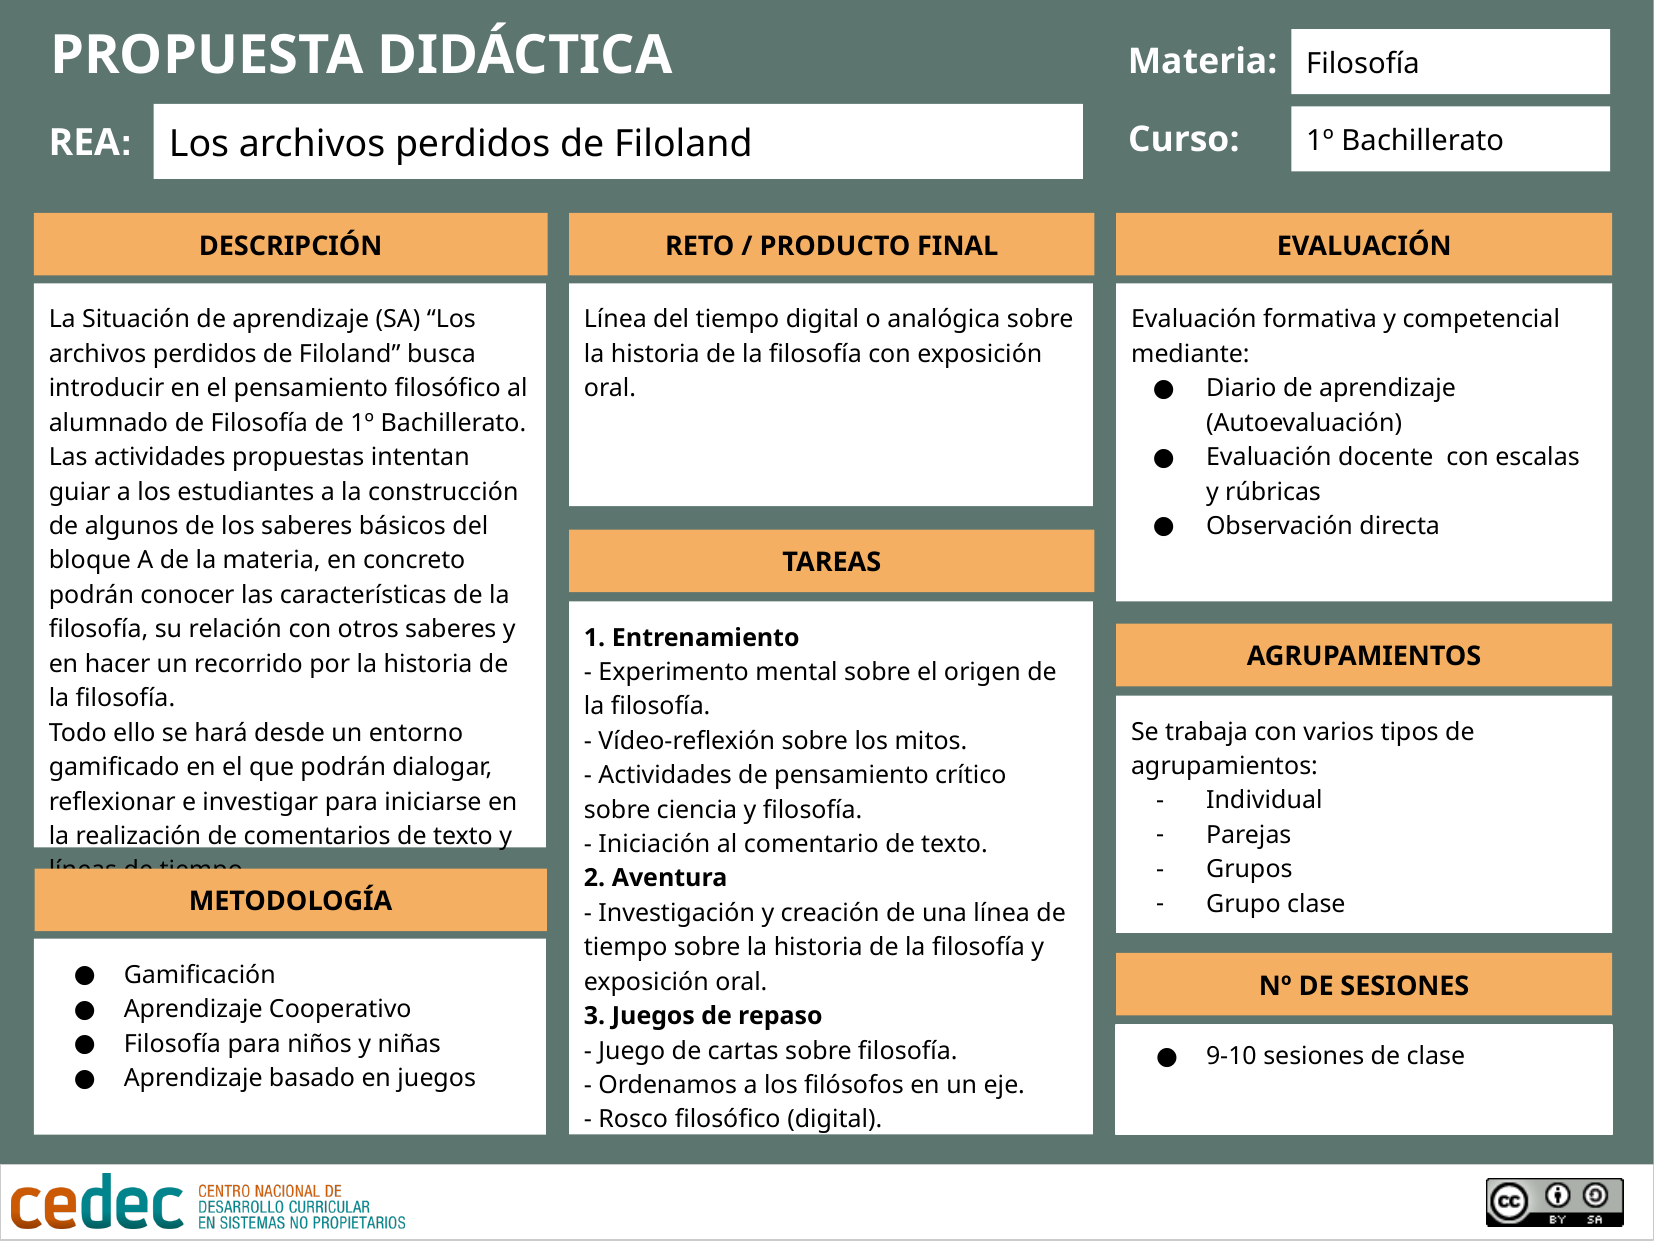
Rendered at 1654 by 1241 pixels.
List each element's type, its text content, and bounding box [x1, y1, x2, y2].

text_box La Situación de aprendizaje (SA) “Los archivos perdidos de Filoland” busca introducir en el pensamiento filosófico al alumnado de Filosofía de 1º Bachillerato. Las actividades propuestas intentan guiar a los estudiantes a la construcción de algunos de los saberes básicos del bloque A de la materia, en concreto podrán conocer las características de la filosofía, su relación con otros saberes y en hacer un recorrido por la historia de la filosofía. Todo ello se hará desde un entorno gamificado en el que podrán dialogar, reflexionar e investigar para iniciarse en la realización de comentarios de texto y líneas de tiempo. [33, 283, 546, 848]
picture [1486, 1178, 1624, 1227]
text_box [0, 1164, 1654, 1241]
text_box TAREAS [569, 529, 1095, 593]
text_box REA: [33, 110, 153, 174]
text_box PROPUESTA DIDÁCTICA [35, 11, 1028, 110]
text_box Filosofía [1291, 29, 1611, 95]
text_box Nº DE SESIONES [1116, 952, 1613, 1016]
text_box Se trabaja con varios tipos de agrupamientos: Individual Parejas Grupos Grupo clase [1116, 695, 1613, 933]
text_box DESCRIPCIÓN [33, 212, 548, 276]
text_box 9-10 sesiones de clase [1116, 1024, 1613, 1135]
text_box Curso: [1113, 109, 1303, 173]
text_box AGRUPAMIENTOS [1116, 623, 1613, 687]
text_box EVALUACIÓN [1116, 212, 1613, 276]
text_box Materia: [1113, 30, 1291, 94]
text_box Línea del tiempo digital o analógica sobre la historia de la filosofía con exposición oral. [569, 283, 1093, 507]
text_box METODOLOGÍA [34, 868, 547, 932]
text_box 1. Entrenamiento - Experimento mental sobre el origen de la filosofía. - Vídeo-reflexión sobre los mitos. - Actividades de pensamiento crítico sobre ciencia y filosofía. - Iniciación al comentario de texto. 2. Aventura - Investigación y creación de una línea de tiempo sobre la historia de la filosofía y exposición oral. 3. Juegos de repaso - Juego de cartas sobre filosofía. - Ordenamos a los filósofos en un eje. - Rosco filosófico (digital). [569, 601, 1093, 1135]
text_box Gamificación Aprendizaje Cooperativo Filosofía para niños y niñas Aprendizaje basado en juegos [33, 938, 546, 1135]
text_box Evaluación formativa y competencial mediante: Diario de aprendizaje (Autoevaluación) Evaluación docente con escalas y rúbricas Observación directa [1116, 283, 1613, 602]
picture [11, 1173, 405, 1229]
text_box Los archivos perdidos de Filoland [153, 103, 1083, 179]
text_box RETO / PRODUCTO FINAL [569, 212, 1095, 276]
text_box 1º Bachillerato [1291, 106, 1611, 172]
